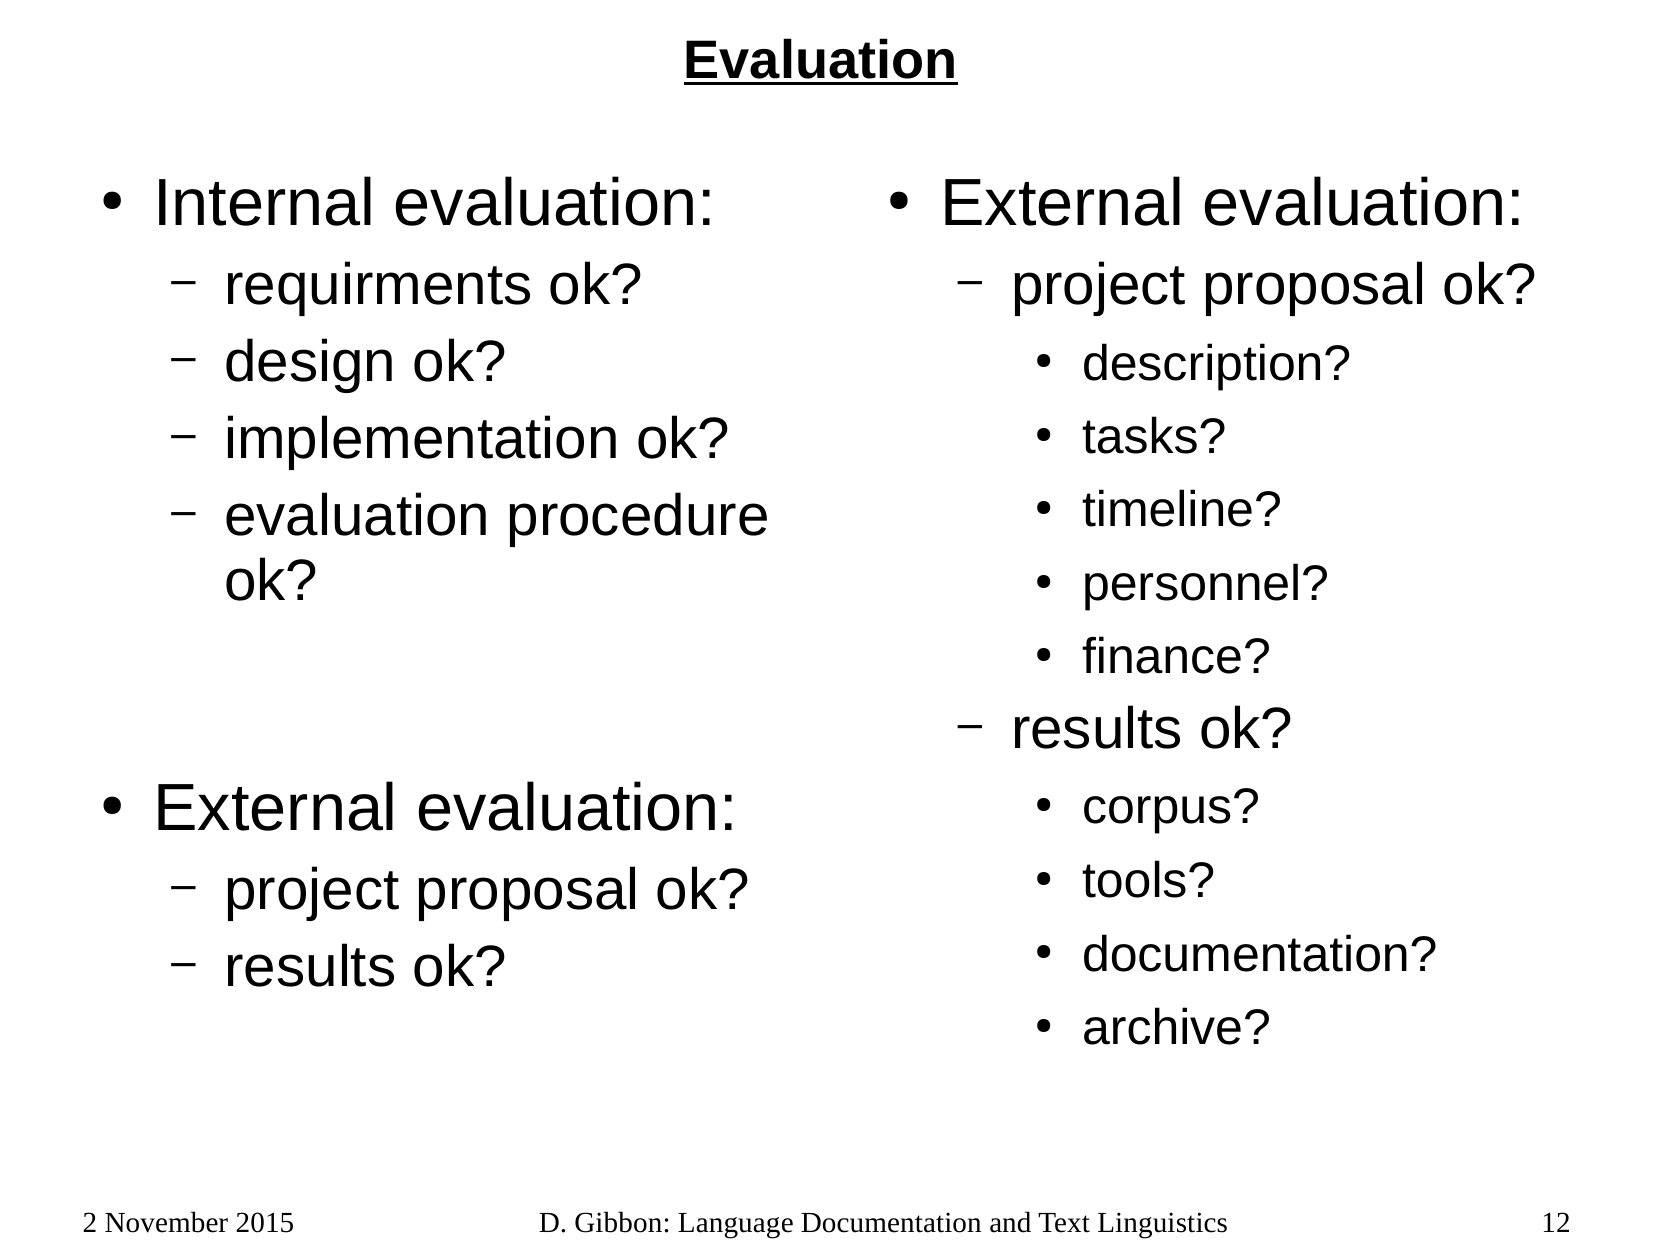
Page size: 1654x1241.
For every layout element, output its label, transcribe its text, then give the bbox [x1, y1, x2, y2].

title Evaluation [11, 13, 1630, 107]
list External evaluation: project proposal ok? description? tasks? timeline? personnel? finance? results ok? corpus? tools? documentation? archive? [869, 165, 1619, 1146]
list Internal evaluation: requirments ok? design ok? implementation ok? evaluation procedure ok? External evaluation: project proposal ok? results ok? [82, 165, 832, 1146]
